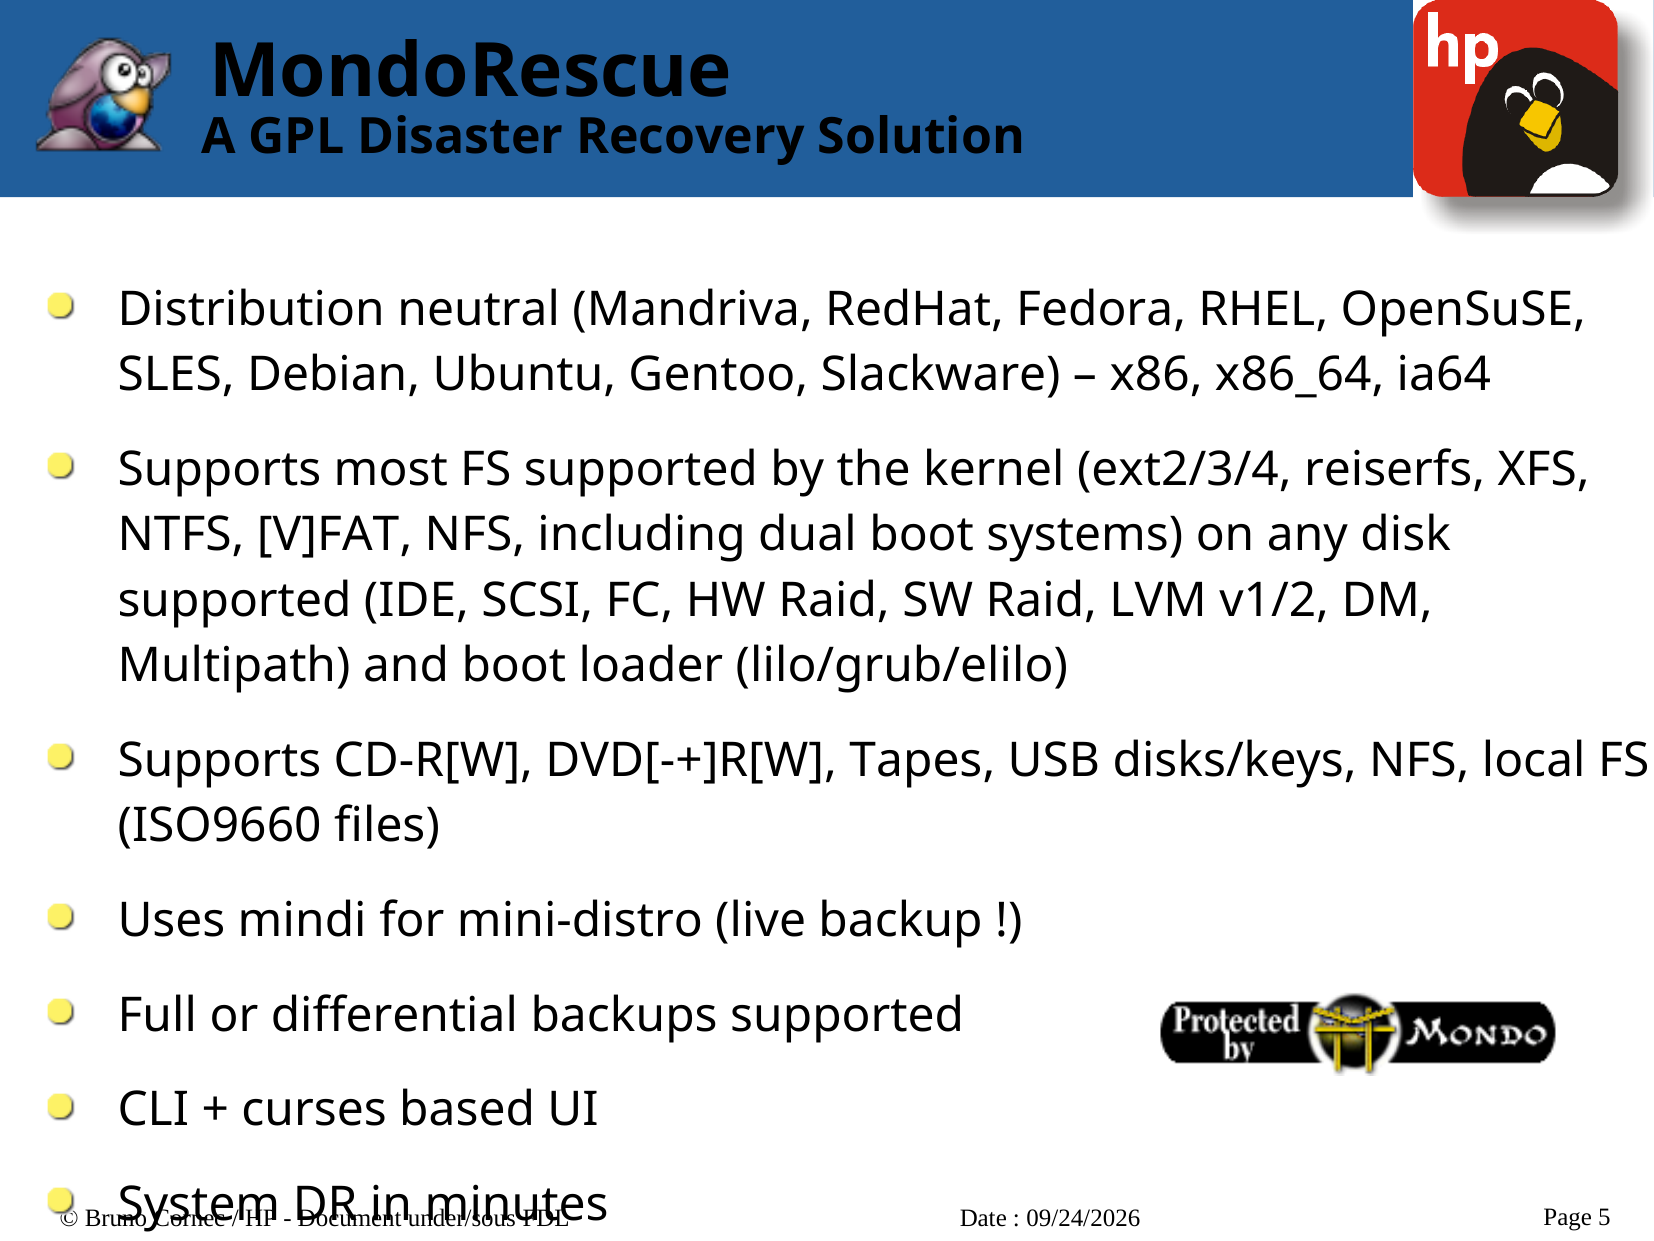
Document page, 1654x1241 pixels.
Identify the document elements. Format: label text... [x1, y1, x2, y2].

picture [1159, 992, 1560, 1076]
picture [0, 0, 211, 199]
picture [1413, 0, 1654, 235]
list Distribution neutral (Mandriva, RedHat, Fedora, RHEL, OpenSuSE, SLES, Debian, Ubuntu, Gentoo, Slackware) – x86, x86_64, ia64 Supports most FS supported by the kernel (ext2/3/4, reiserfs, XFS, NTFS, [V]FAT, NFS, including dual boot systems) on any disk supported (IDE, SCSI, FC, HW Raid, SW Raid, LVM v1/2, DM, Multipath) and boot loader (lilo/grub/elilo) Supports CD-R[W], DVD[-+]R[W], Tapes, USB disks/keys, NFS, local FS (ISO9660 files) Uses mindi for mini-distro (live backup !) Full or differential backups supported CLI + curses based UI System DR in minutes [34, 274, 1654, 1226]
title A GPL Disaster Recovery Solution [200, 32, 1190, 241]
